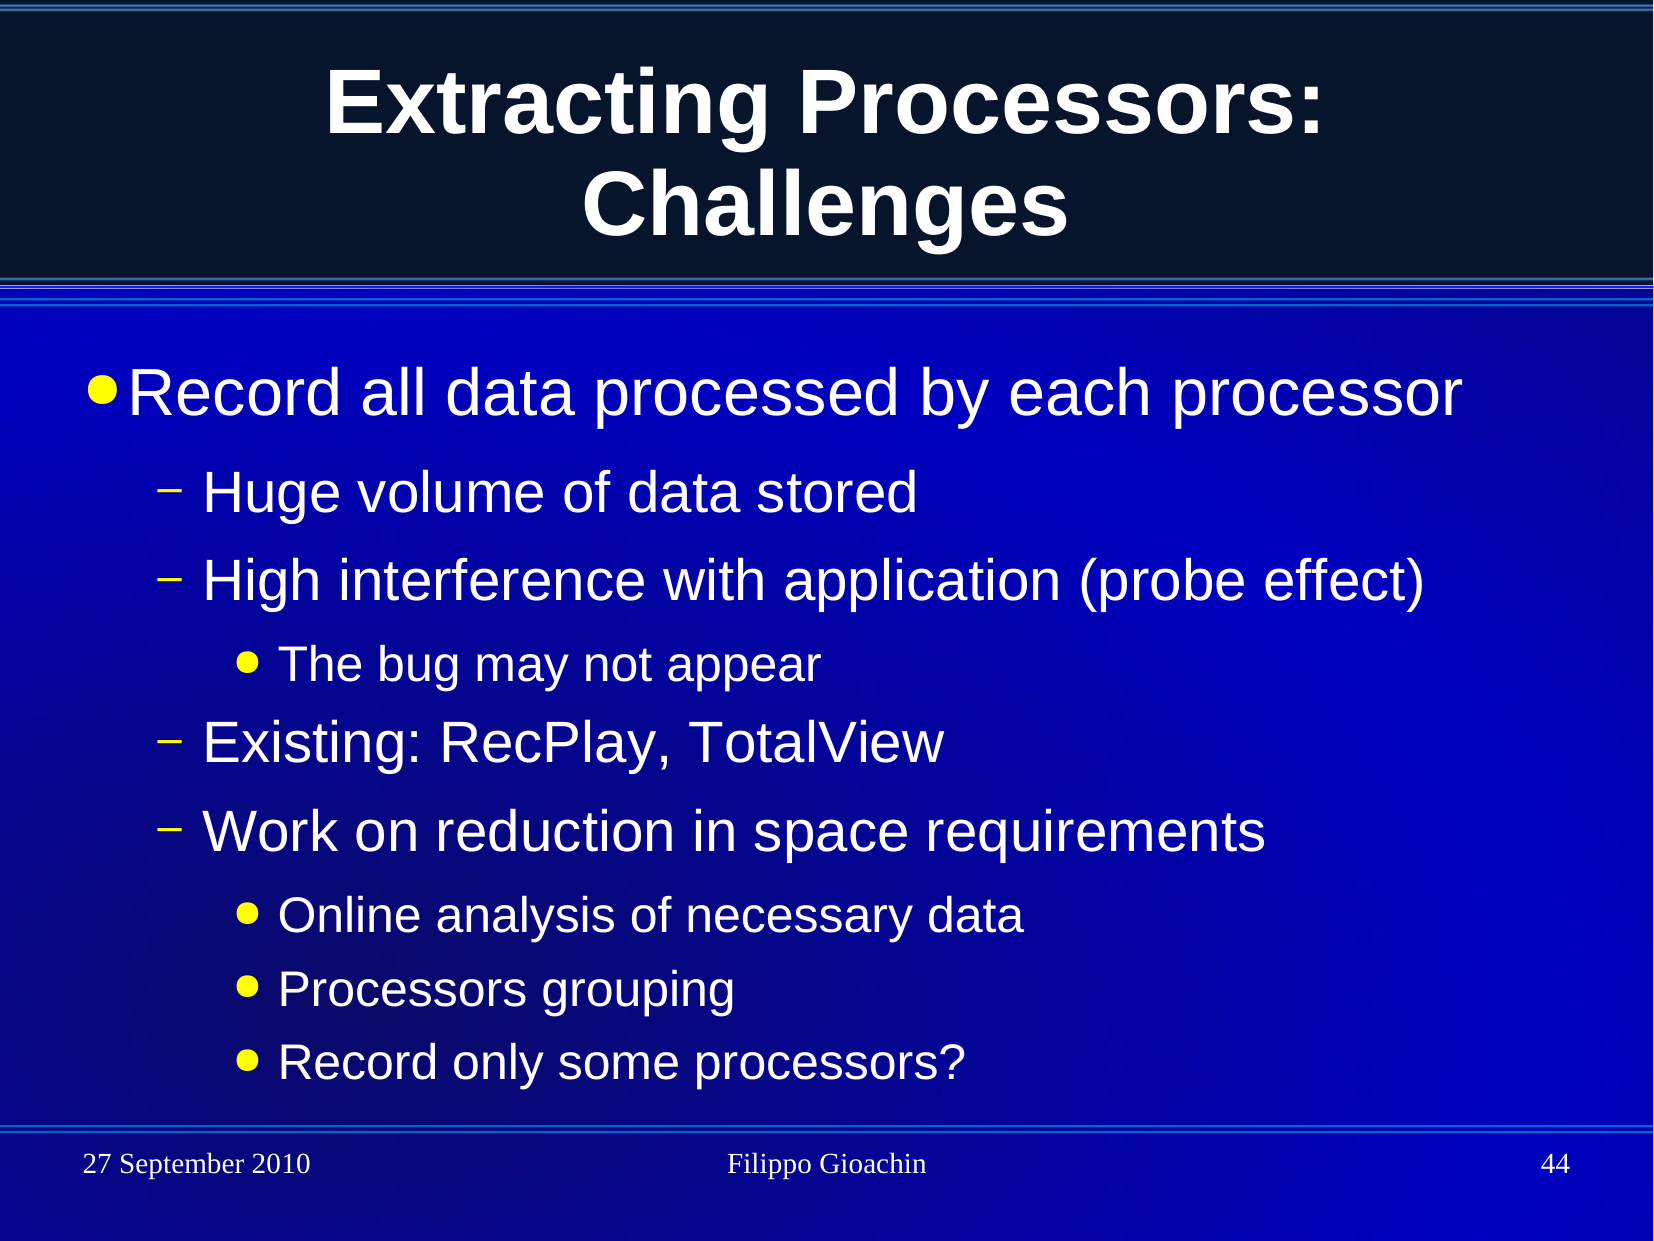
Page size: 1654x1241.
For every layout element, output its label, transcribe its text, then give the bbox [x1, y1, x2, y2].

picture [852, 1160, 859, 1172]
list Record all data processed by each processor Huge volume of data stored High interference with application (probe effect) The bug may not appear Existing: RecPlay, TotalView Work on reduction in space requirements Online analysis of necessary data Processors grouping Record only some processors? [82, 355, 1571, 1160]
picture [153, 1161, 159, 1172]
picture [772, 1161, 778, 1172]
picture [300, 1160, 307, 1172]
picture [0, 307, 1654, 1125]
picture [270, 1160, 277, 1172]
picture [801, 1160, 808, 1172]
picture [0, 1134, 1654, 1241]
title Extracting Processors: Challenges [82, 49, 1571, 257]
picture [0, 289, 1654, 298]
picture [210, 1161, 217, 1172]
picture [0, 0, 1654, 285]
picture [787, 1161, 793, 1172]
